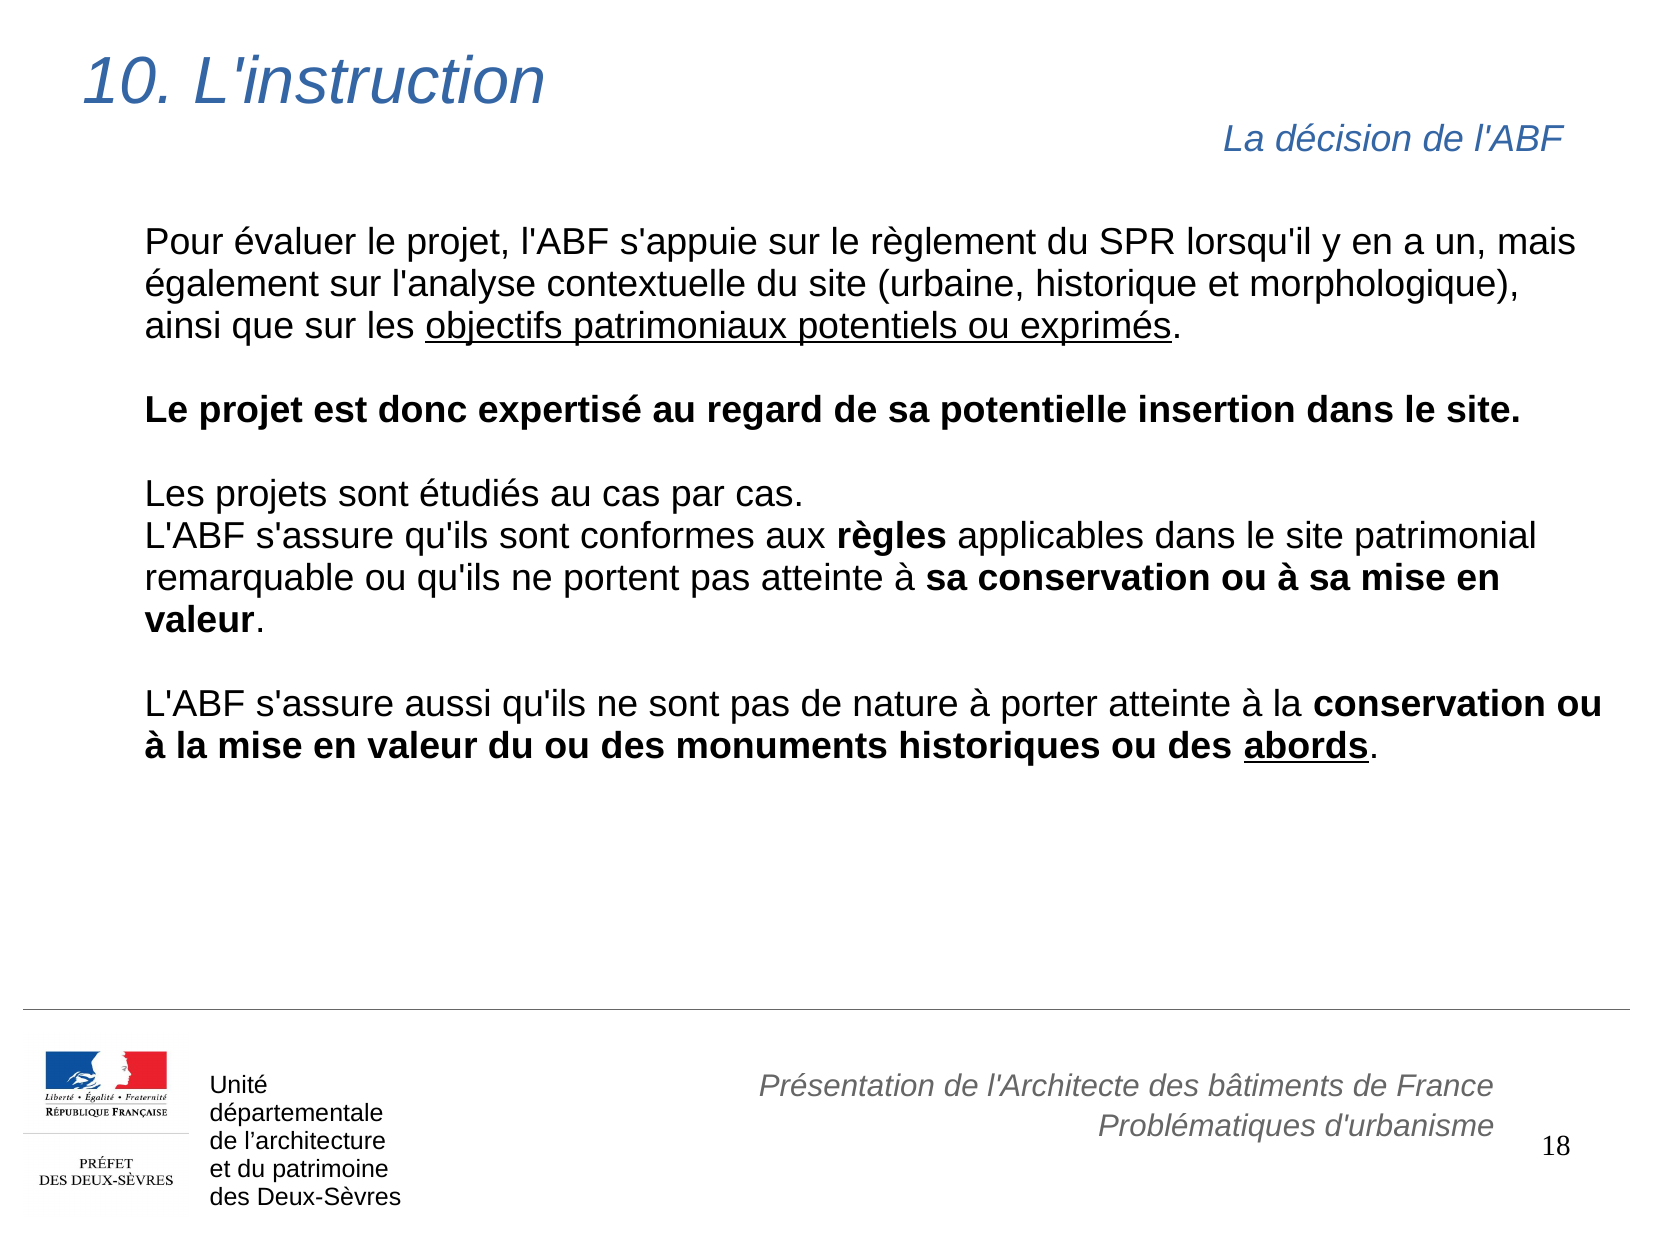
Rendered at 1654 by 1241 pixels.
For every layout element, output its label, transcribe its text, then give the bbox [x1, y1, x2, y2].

title 10. L'instruction La décision de l'ABF [82, 43, 1571, 160]
text_box Unité départementale de l’architecture et du patrimoine des Deux-Sèvres [194, 1063, 632, 1218]
text_box Pour évaluer le projet, l'ABF s'appuie sur le règlement du SPR lorsqu'il y en a un, mais également sur l'analyse contextuelle du site (urbaine, historique et morphologique), ainsi que sur les objectifs patrimoniaux potentiels ou exprimés. Le projet est donc expertisé au regard de sa potentielle insertion dans le site. Les projets sont étudiés au cas par cas. L'ABF s'assure qu'ils sont conformes aux règles applicables dans le site patrimonial remarquable ou qu'ils ne portent pas atteinte à sa conservation ou à sa mise en valeur. L'ABF s'assure aussi qu'ils ne sont pas de nature à porter atteinte à la conservation ou à la mise en valeur du ou des monuments historiques ou des abords. [129, 171, 1619, 993]
text_box Présentation de l'Architecte des bâtiments de France Problématiques d'urbanisme [744, 1055, 1539, 1218]
picture [23, 1032, 189, 1217]
